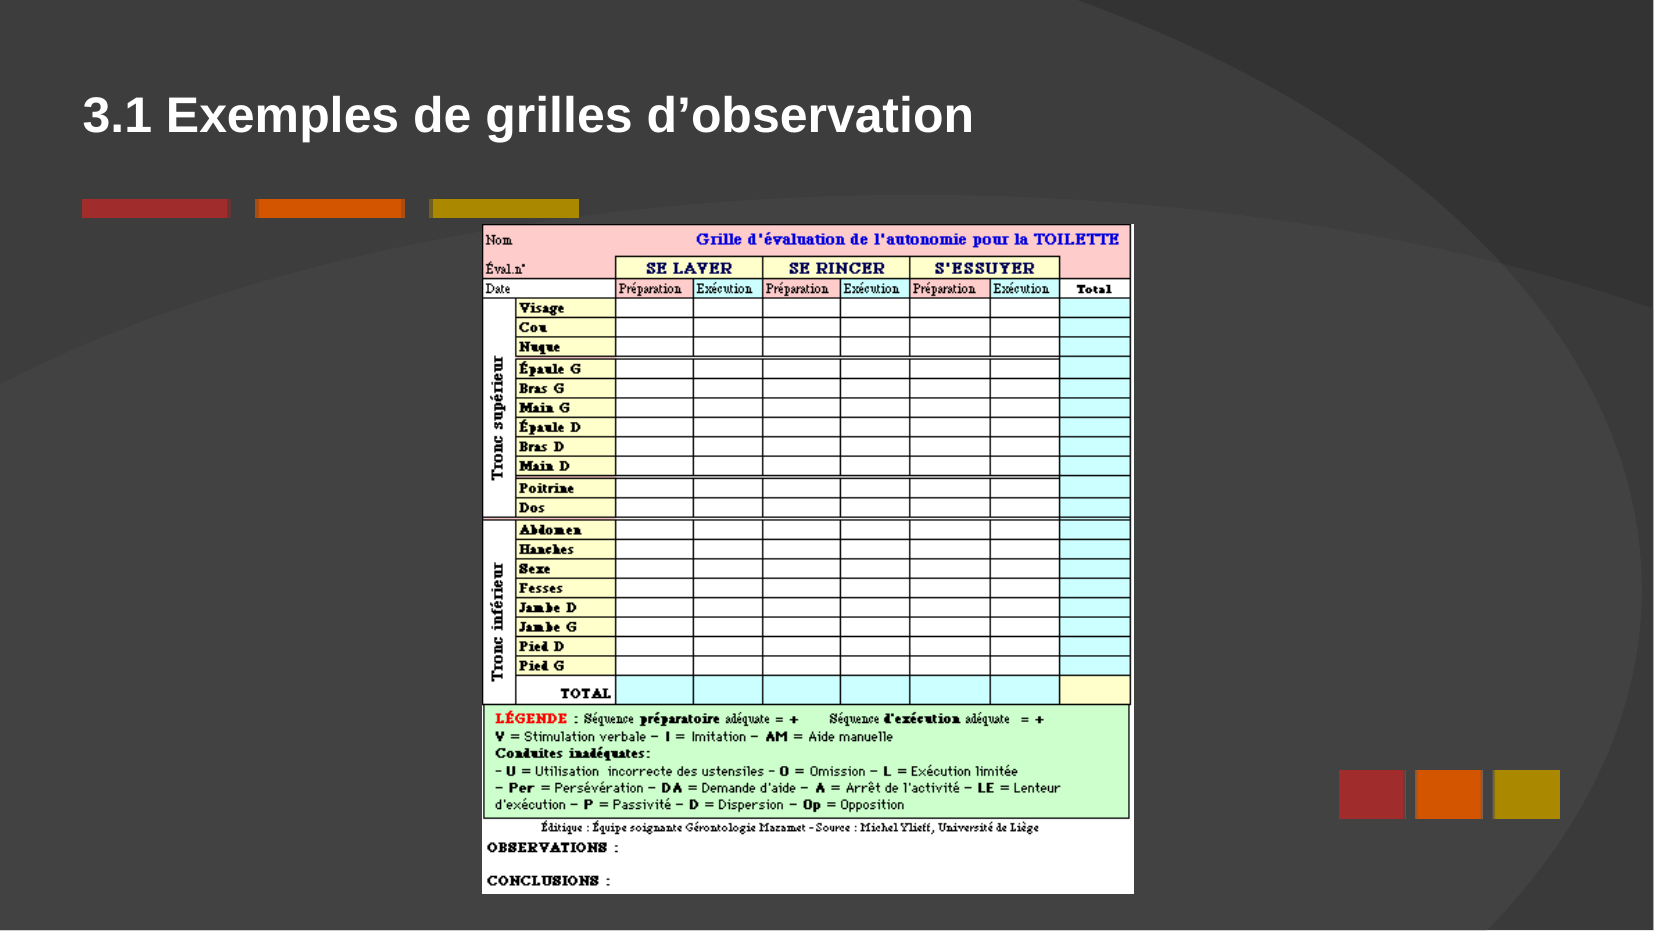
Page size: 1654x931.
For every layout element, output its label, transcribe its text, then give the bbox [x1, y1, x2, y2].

picture [82, 199, 579, 218]
title 3.1 Exemples de grilles d’observation [82, 37, 1571, 193]
picture [1339, 770, 1560, 819]
picture [482, 224, 1134, 895]
